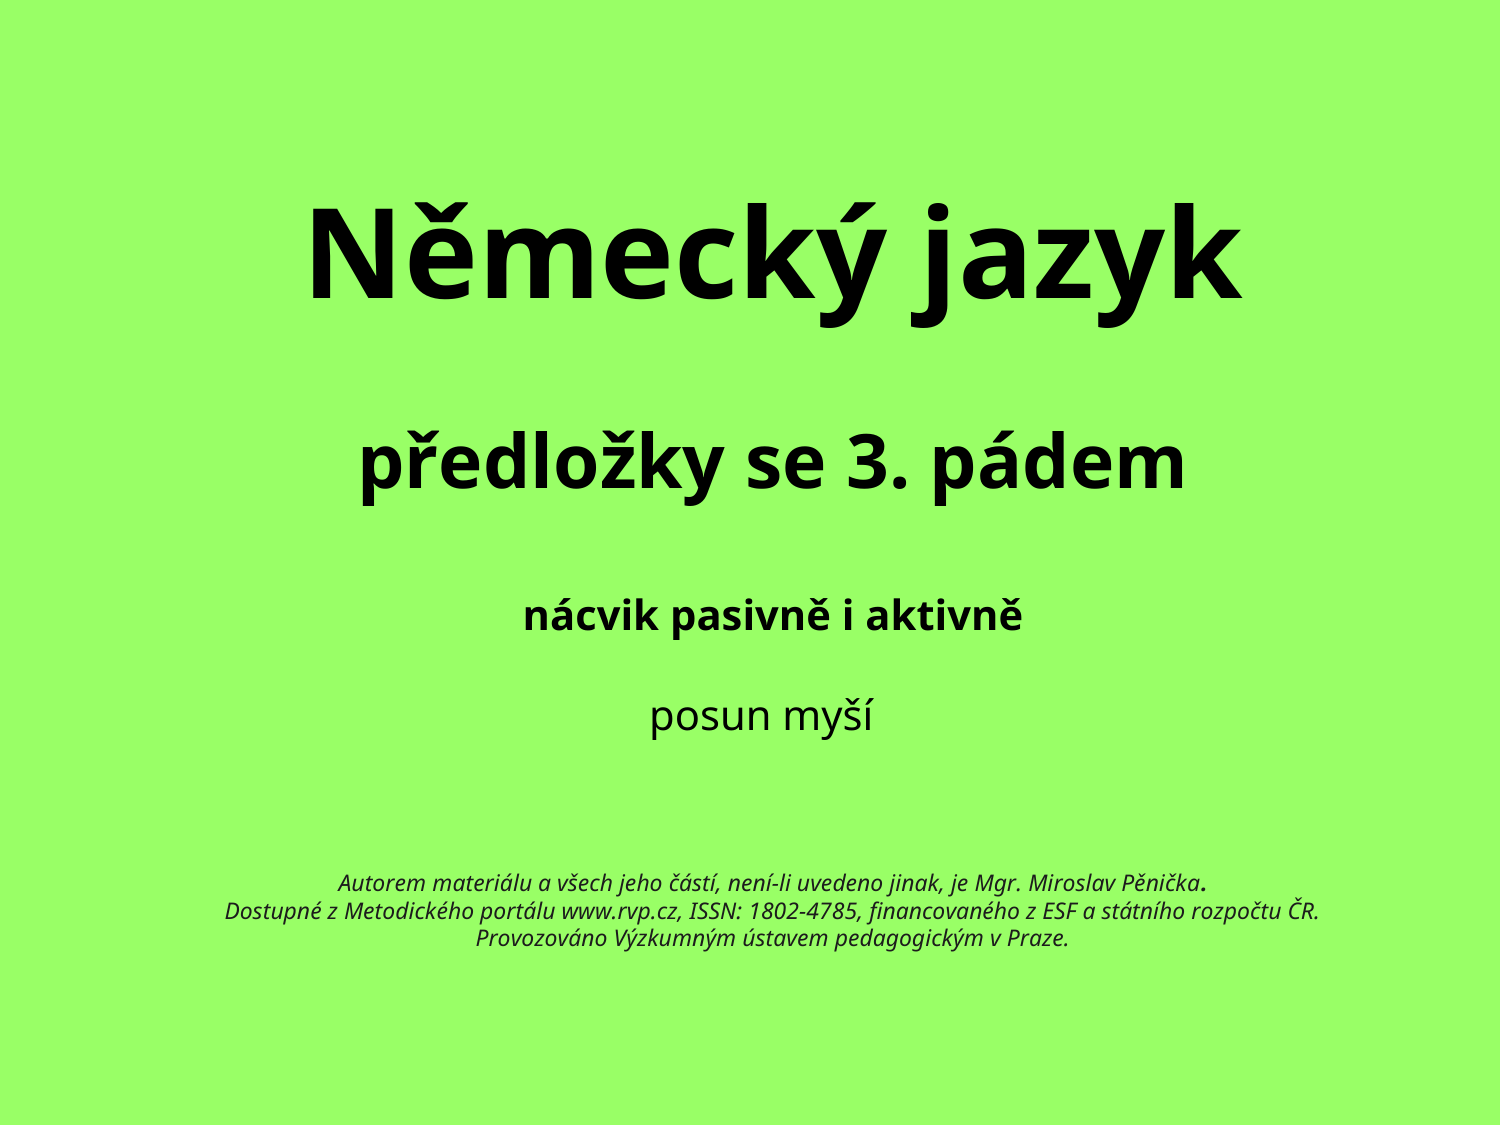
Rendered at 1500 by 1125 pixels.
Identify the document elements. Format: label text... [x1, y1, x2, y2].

title Německý jazyk předložky se 3. pádem nácvik pasivně i aktivně posun myší Autorem materiálu a všech jeho částí, není-li uvedeno jinak, je Mgr. Miroslav Pěnička. Dostupné z Metodického portálu www.rvp.cz, ISSN: 1802-4785, financovaného z ESF a státního rozpočtu ČR. Provozováno Výzkumným ústavem pedagogickým v Praze. [135, 90, 1411, 1035]
